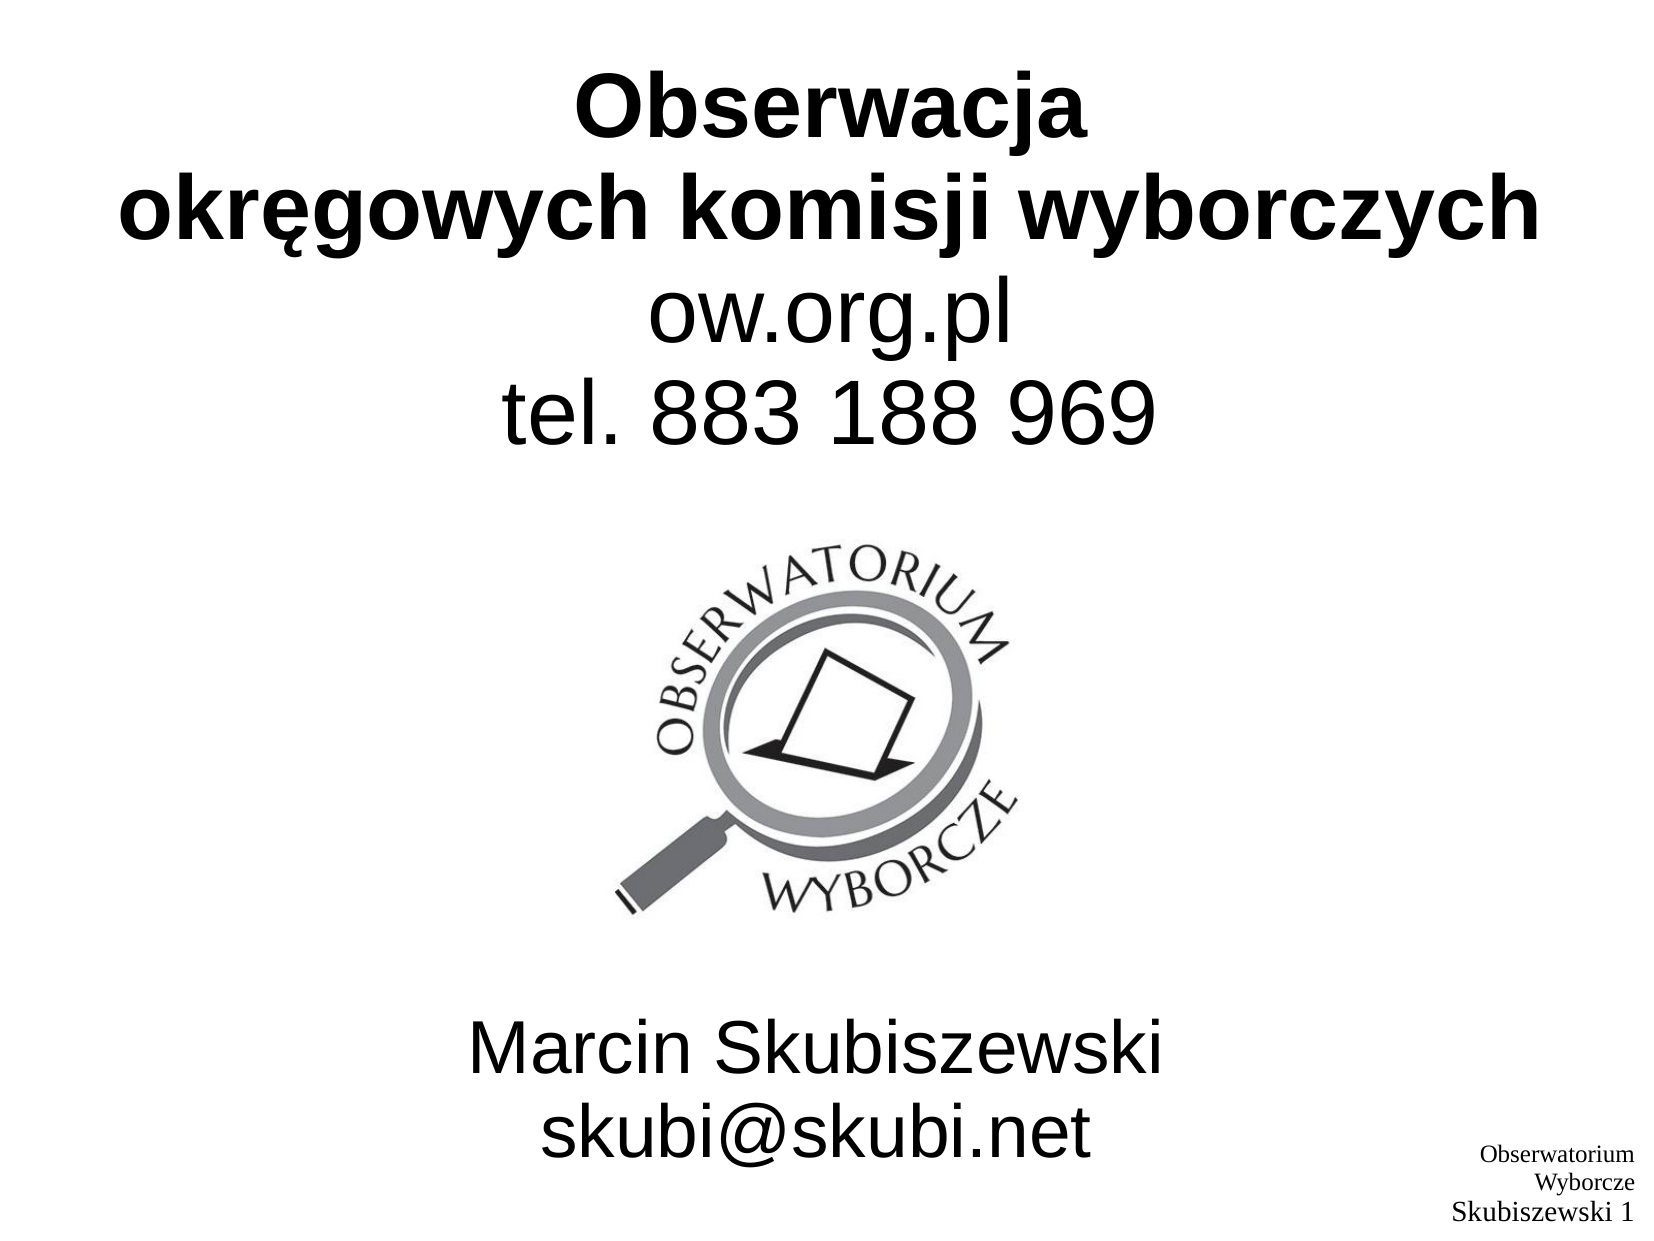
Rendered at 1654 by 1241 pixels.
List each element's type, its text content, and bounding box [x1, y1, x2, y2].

title Obserwacja okręgowych komisji wyborczych ow.org.pl tel. 883 188 969 [86, 38, 1576, 481]
picture [480, 539, 1156, 920]
title Marcin Skubiszewski skubi@skubi.net [71, 1005, 1561, 1174]
